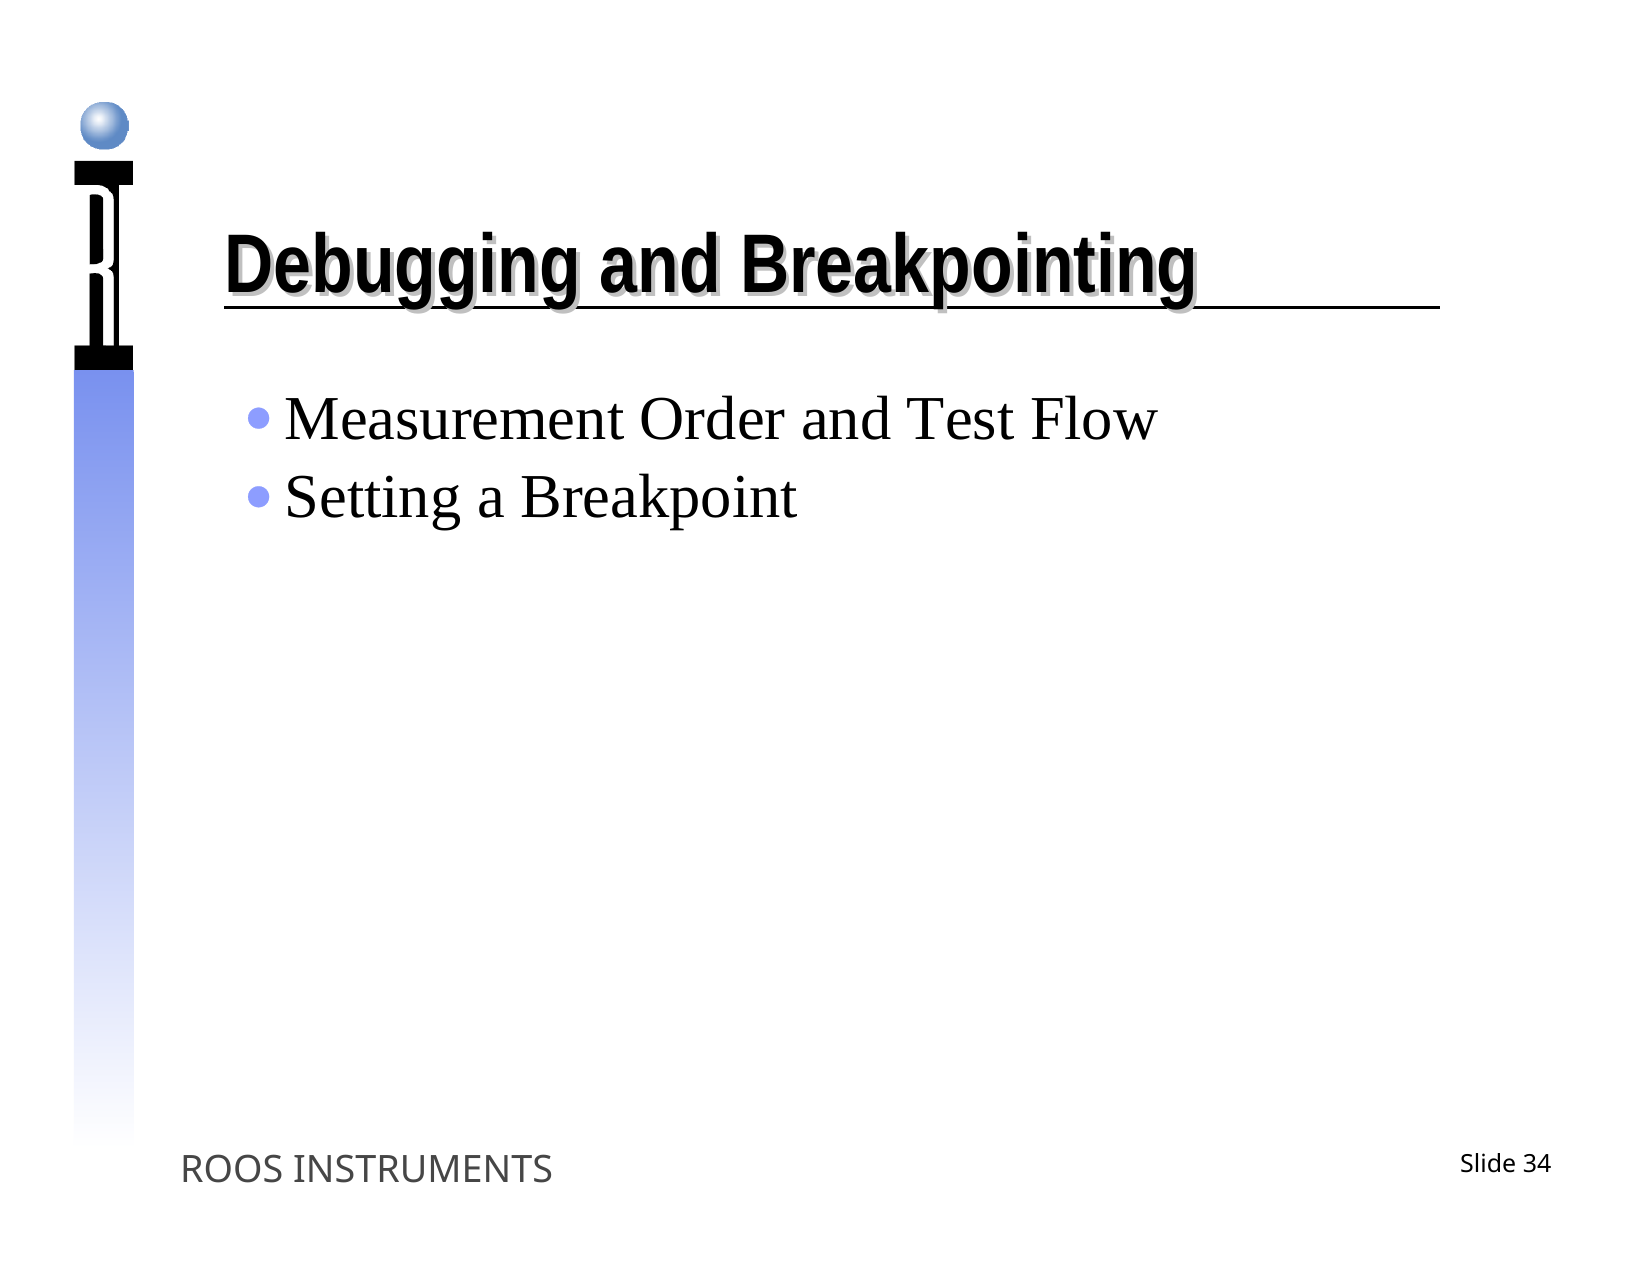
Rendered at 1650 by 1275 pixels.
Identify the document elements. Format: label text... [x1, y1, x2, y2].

text_box Debugging and Breakpointing [224, 127, 1559, 322]
text_box Measurement Order and Test Flow Setting a Breakpoint [232, 383, 1456, 874]
